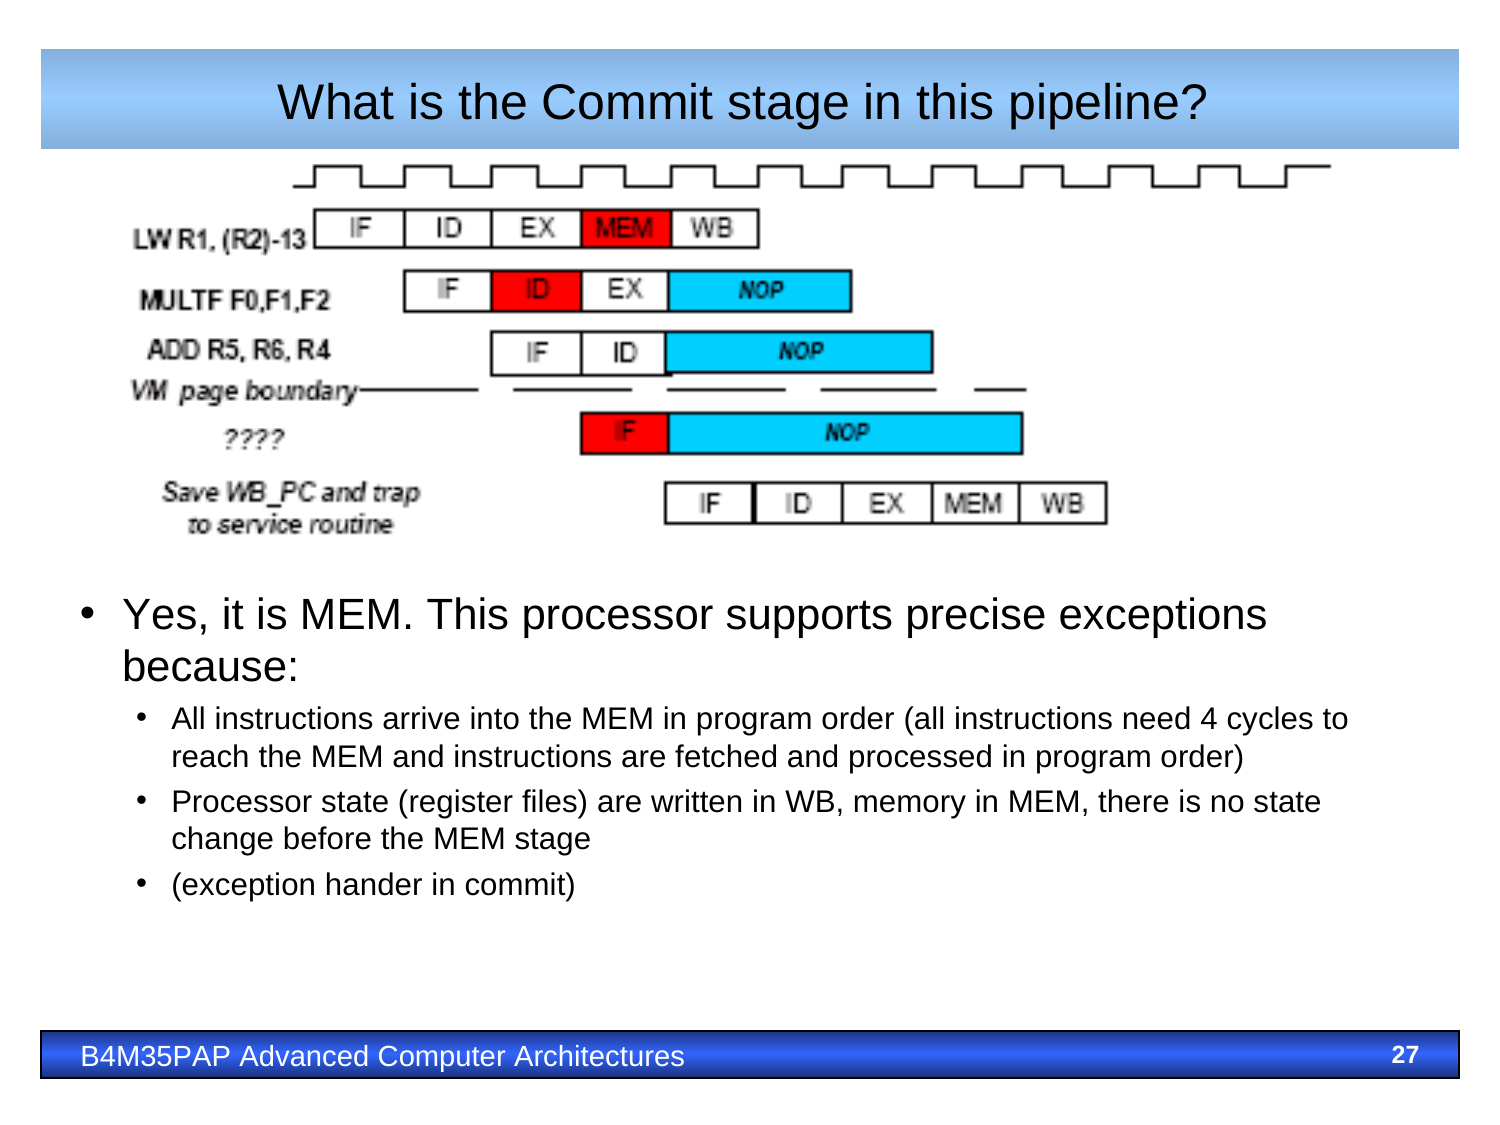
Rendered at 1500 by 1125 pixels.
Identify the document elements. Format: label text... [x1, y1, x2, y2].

title What is the Commit stage in this pipeline? [41, 49, 1459, 149]
list Yes, it is MEM. This processor supports precise exceptions because: All instructions arrive into the MEM in program order (all instructions need 4 cycles to reach the MEM and instructions are fetched and processed in program order) Processor state (register files) are written in WB, memory in MEM, there is no state change before the MEM stage (exception hander in commit) [64, 578, 1436, 917]
picture [88, 160, 1355, 549]
